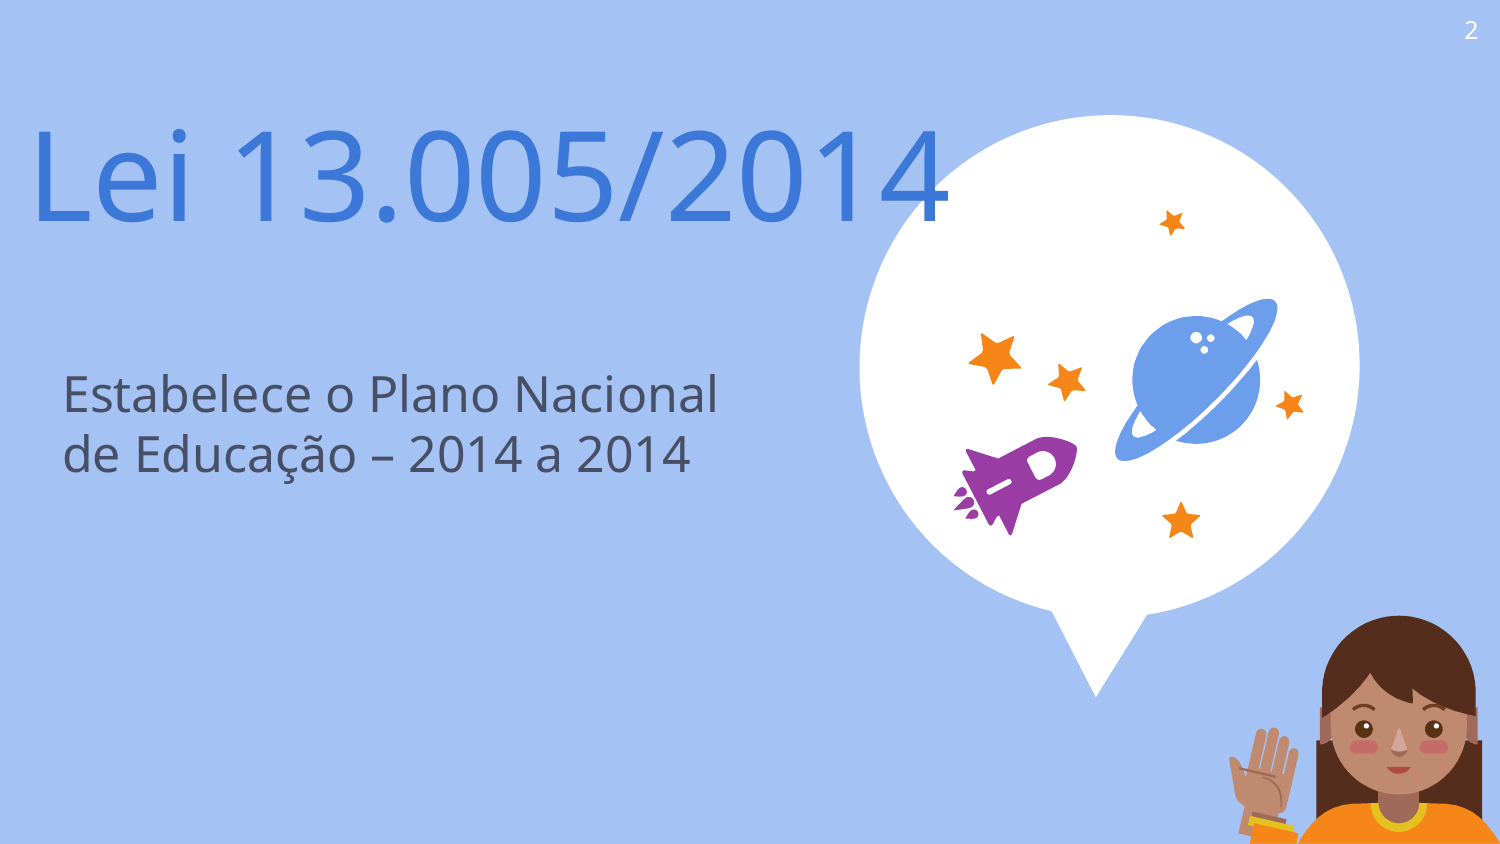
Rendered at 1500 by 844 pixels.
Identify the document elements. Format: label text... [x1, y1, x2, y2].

text_box [1229, 615, 1500, 844]
title Lei 13.005/2014 [11, 70, 1063, 262]
text_box [859, 115, 1360, 698]
slide_number <número> [1403, 0, 1494, 65]
subtitle Estabelece o Plano Nacional de Educação – 2014 a 2014 [47, 347, 792, 626]
